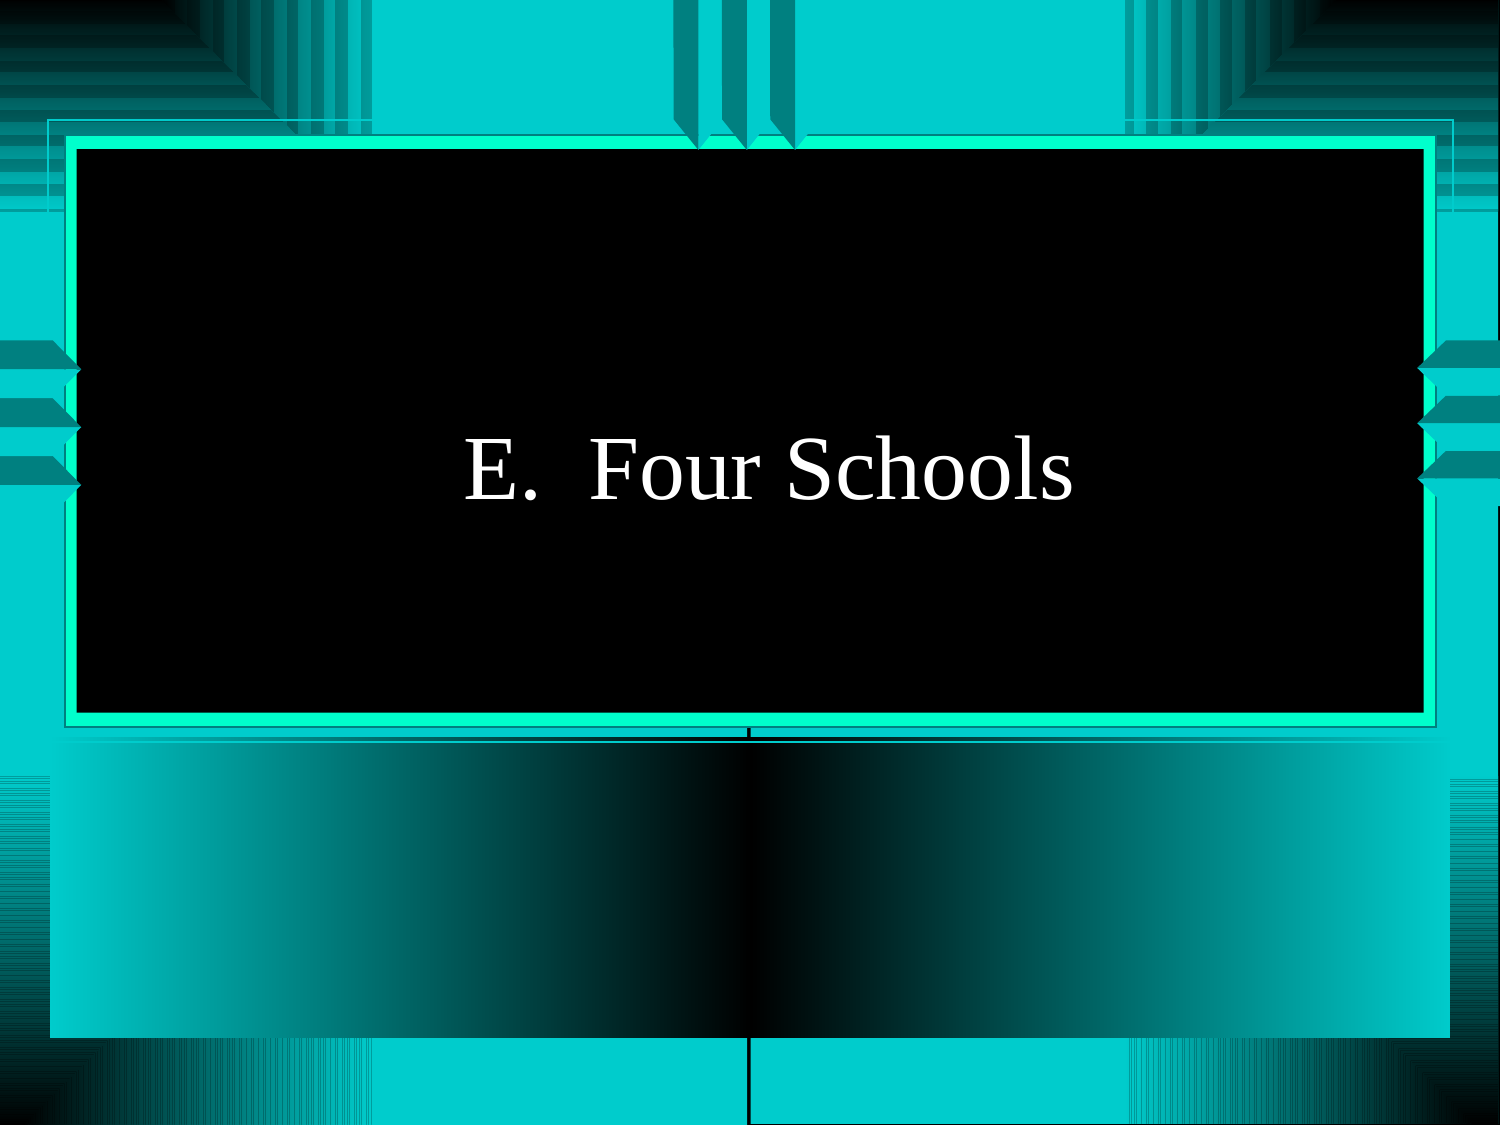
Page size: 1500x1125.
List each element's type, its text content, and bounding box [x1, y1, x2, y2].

title E. Four Schools [118, 374, 1422, 563]
